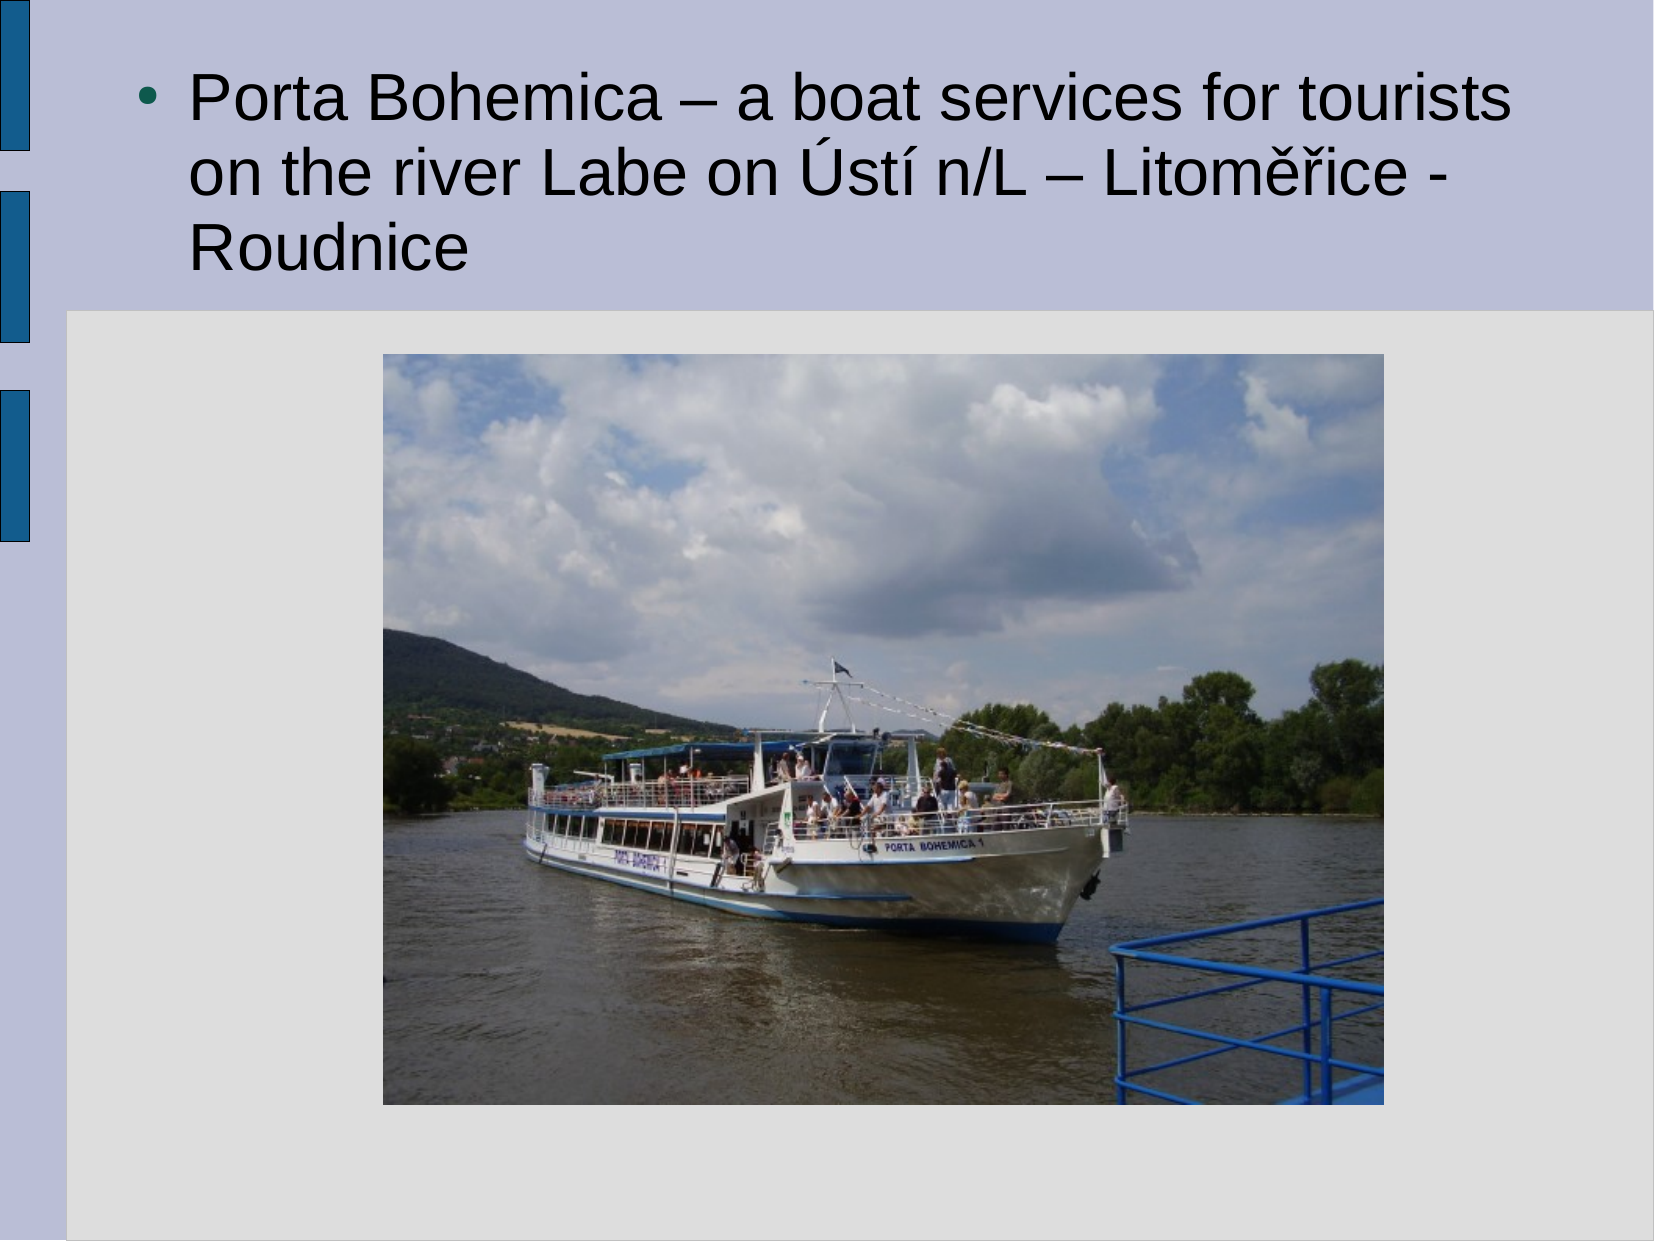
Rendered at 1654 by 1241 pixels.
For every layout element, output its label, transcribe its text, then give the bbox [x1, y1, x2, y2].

picture [383, 354, 1384, 1105]
list Porta Bohemica – a boat services for tourists on the river Labe on Ústí n/L – Litoměřice - Roudnice [118, 60, 1531, 827]
